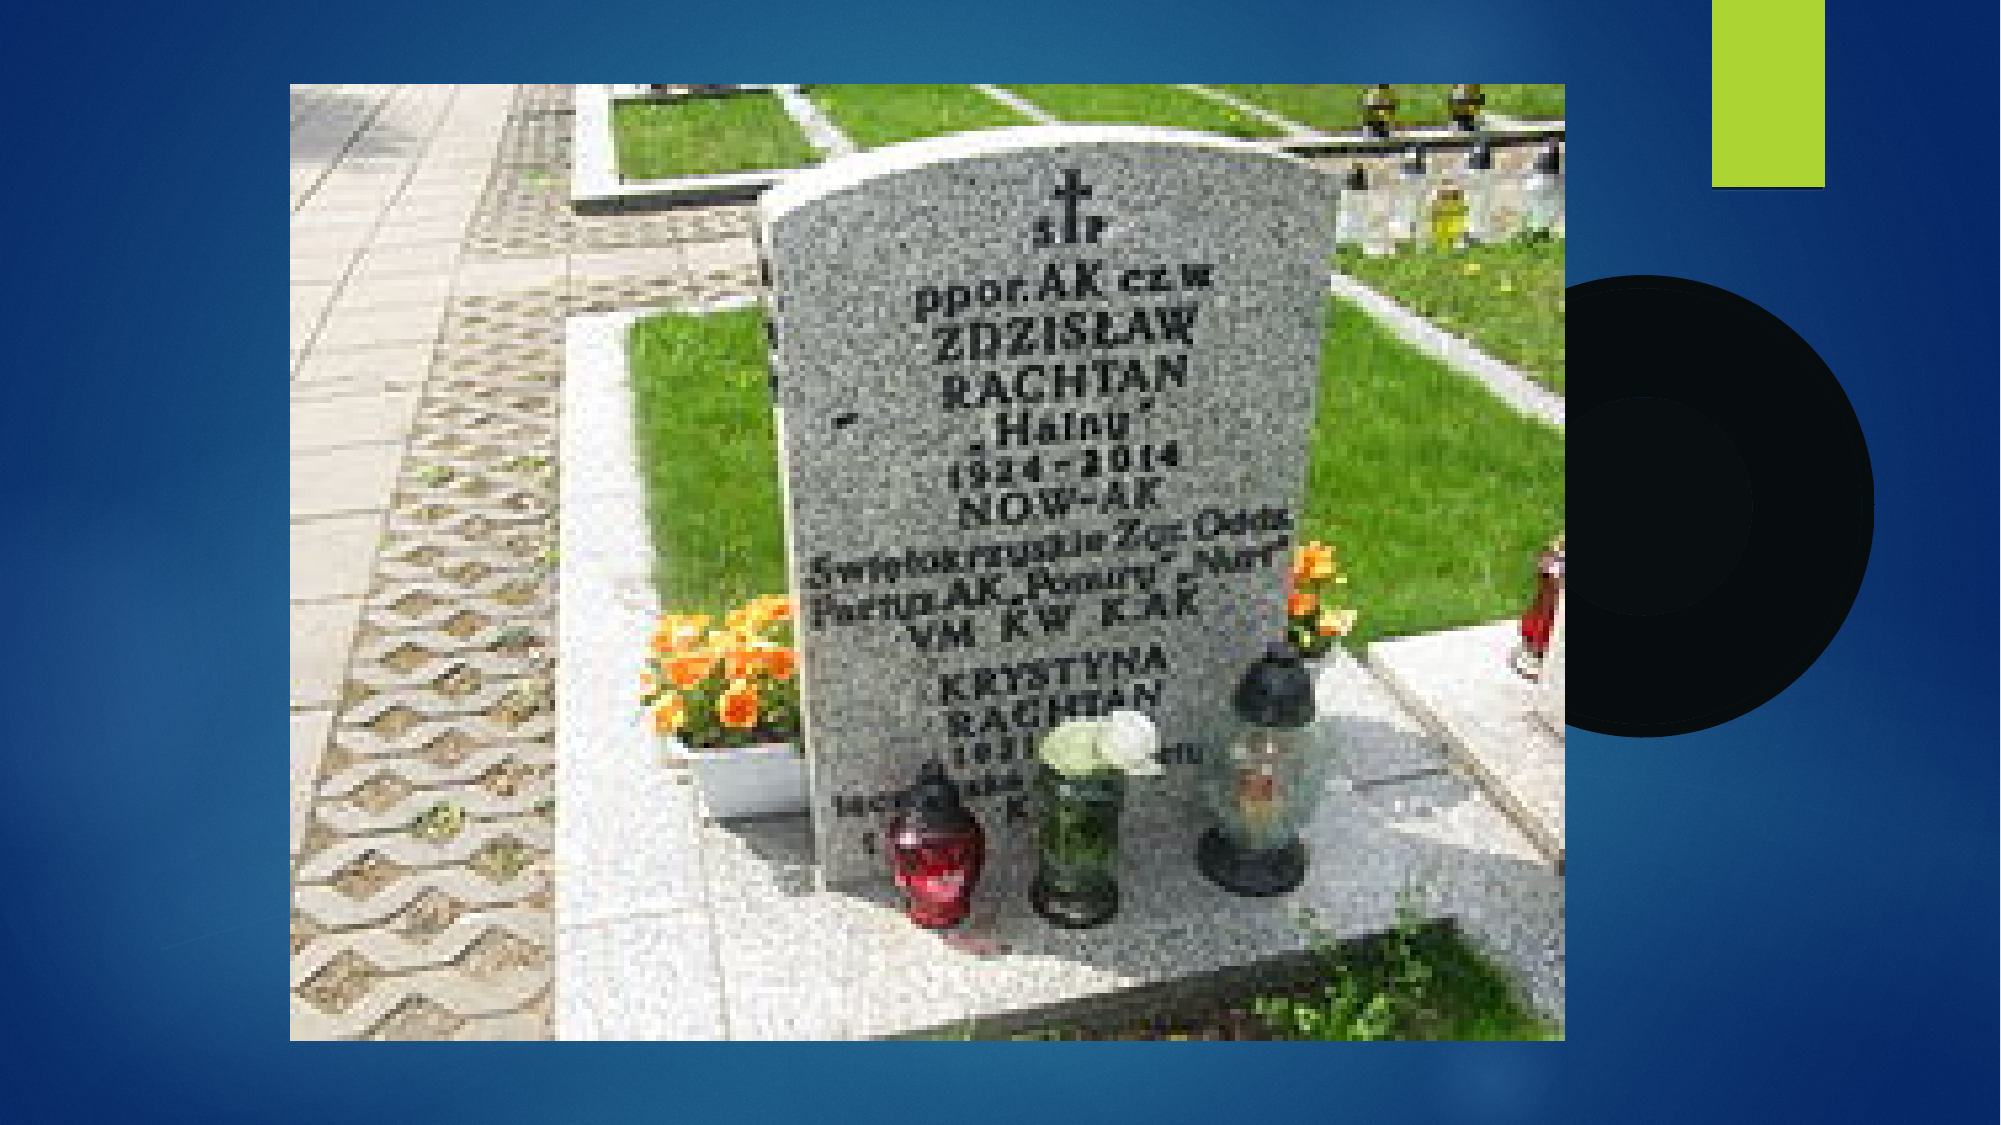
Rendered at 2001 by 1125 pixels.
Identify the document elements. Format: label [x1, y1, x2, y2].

picture [290, 84, 1565, 1041]
